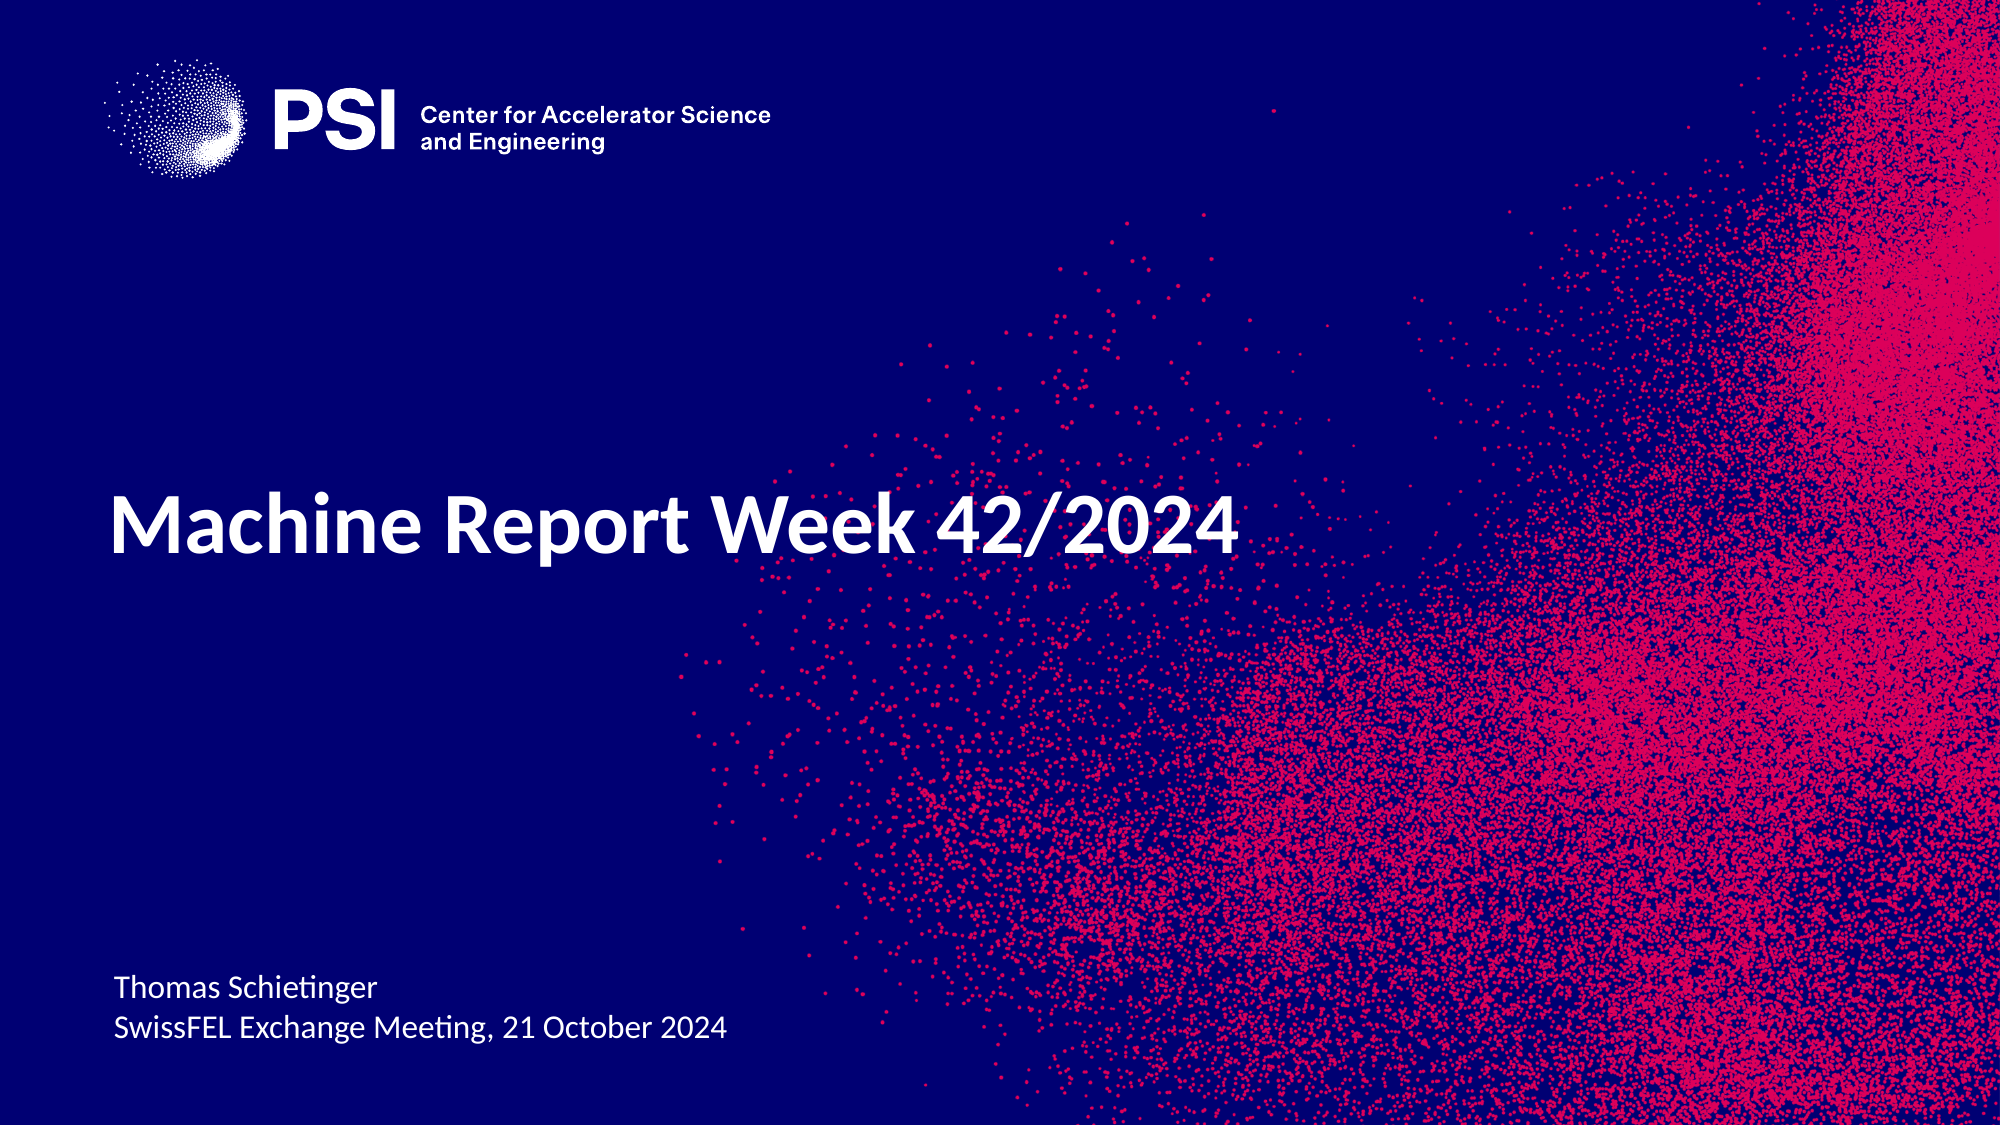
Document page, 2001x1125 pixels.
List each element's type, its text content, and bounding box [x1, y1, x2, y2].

list Thomas Schietinger [114, 958, 983, 1005]
list SwissFEL Exchange Meeting, 21 October 2024 [114, 1005, 983, 1047]
picture [0, 0, 2000, 1125]
title Machine Report Week 42/2024 [108, 449, 1428, 573]
